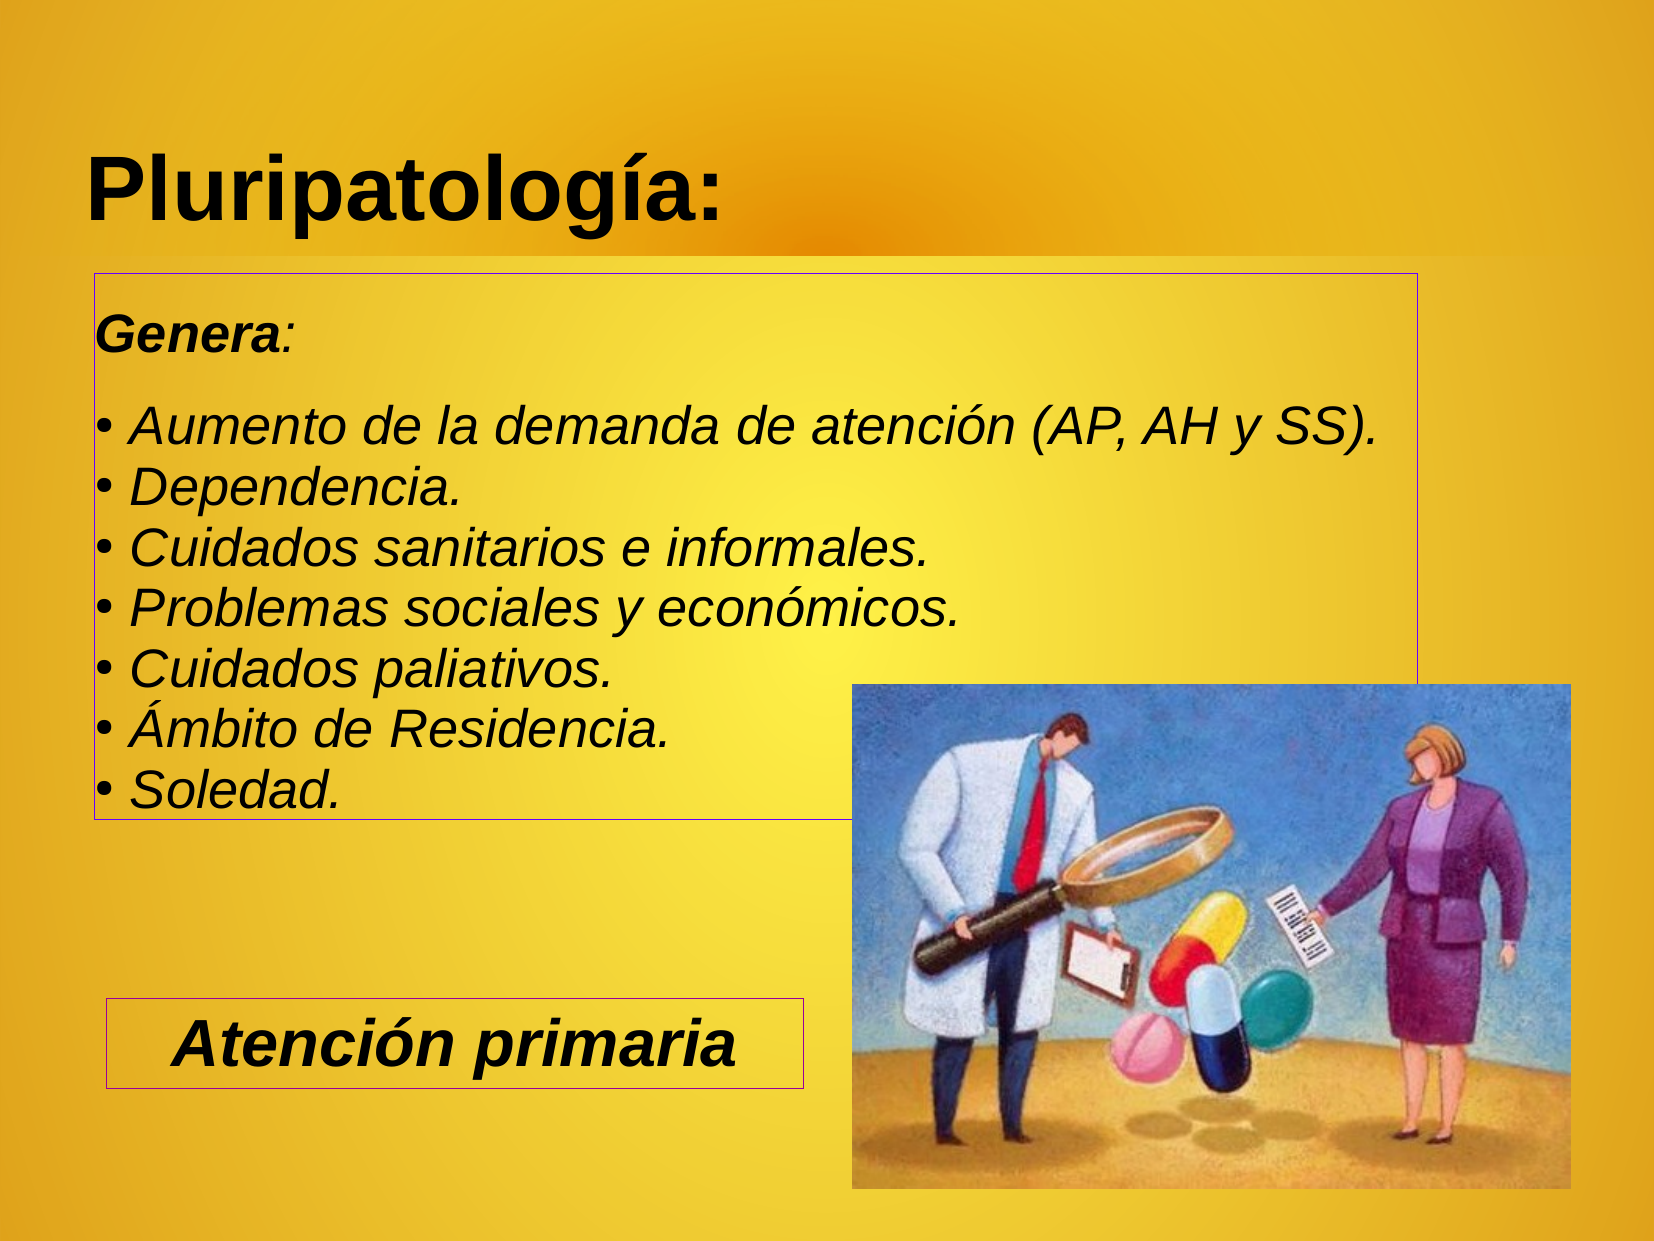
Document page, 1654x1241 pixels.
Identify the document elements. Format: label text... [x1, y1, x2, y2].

picture [852, 684, 1571, 1189]
text_box Atención primaria [106, 998, 804, 1089]
text_box Genera: Aumento de la demanda de atención (AP, AH y SS). Dependencia. Cuidados sanitarios e informales. Problemas sociales y económicos. Cuidados paliativos. Ámbito de Residencia. Soledad. [94, 273, 1418, 820]
text_box Pluripatología: [70, 129, 780, 248]
